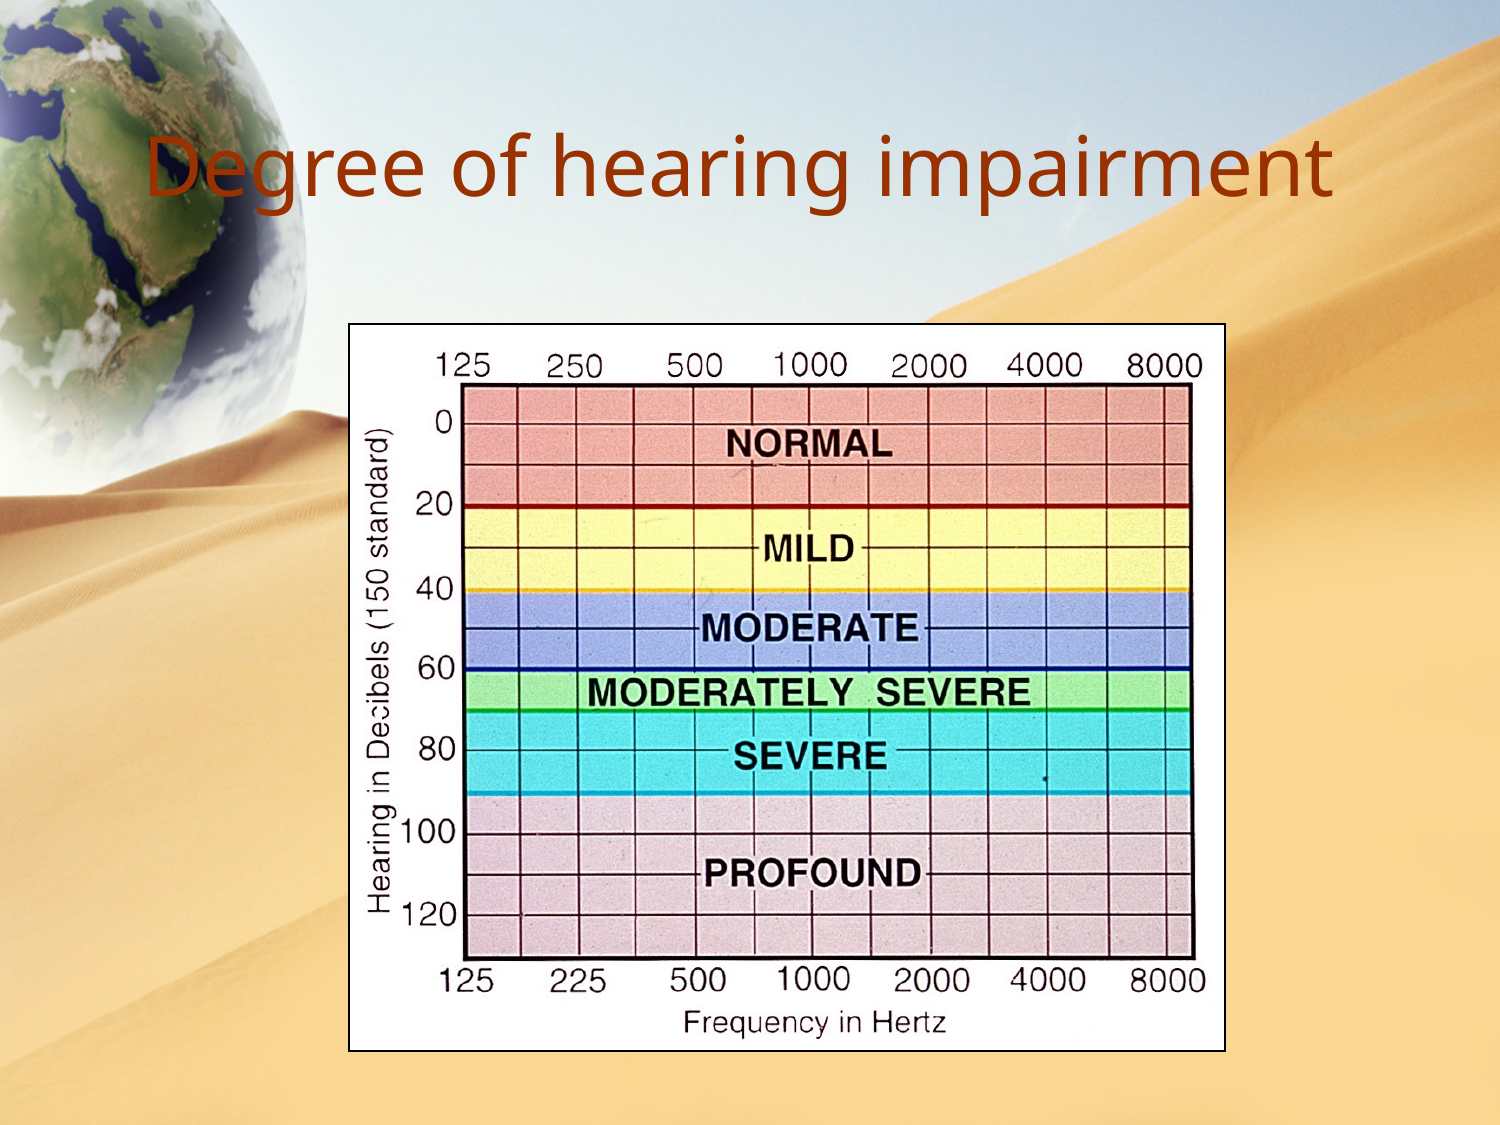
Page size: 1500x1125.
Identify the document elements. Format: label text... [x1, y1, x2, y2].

picture [0, 0, 1500, 1125]
text_box Degree of hearing impairment [112, 99, 1388, 350]
